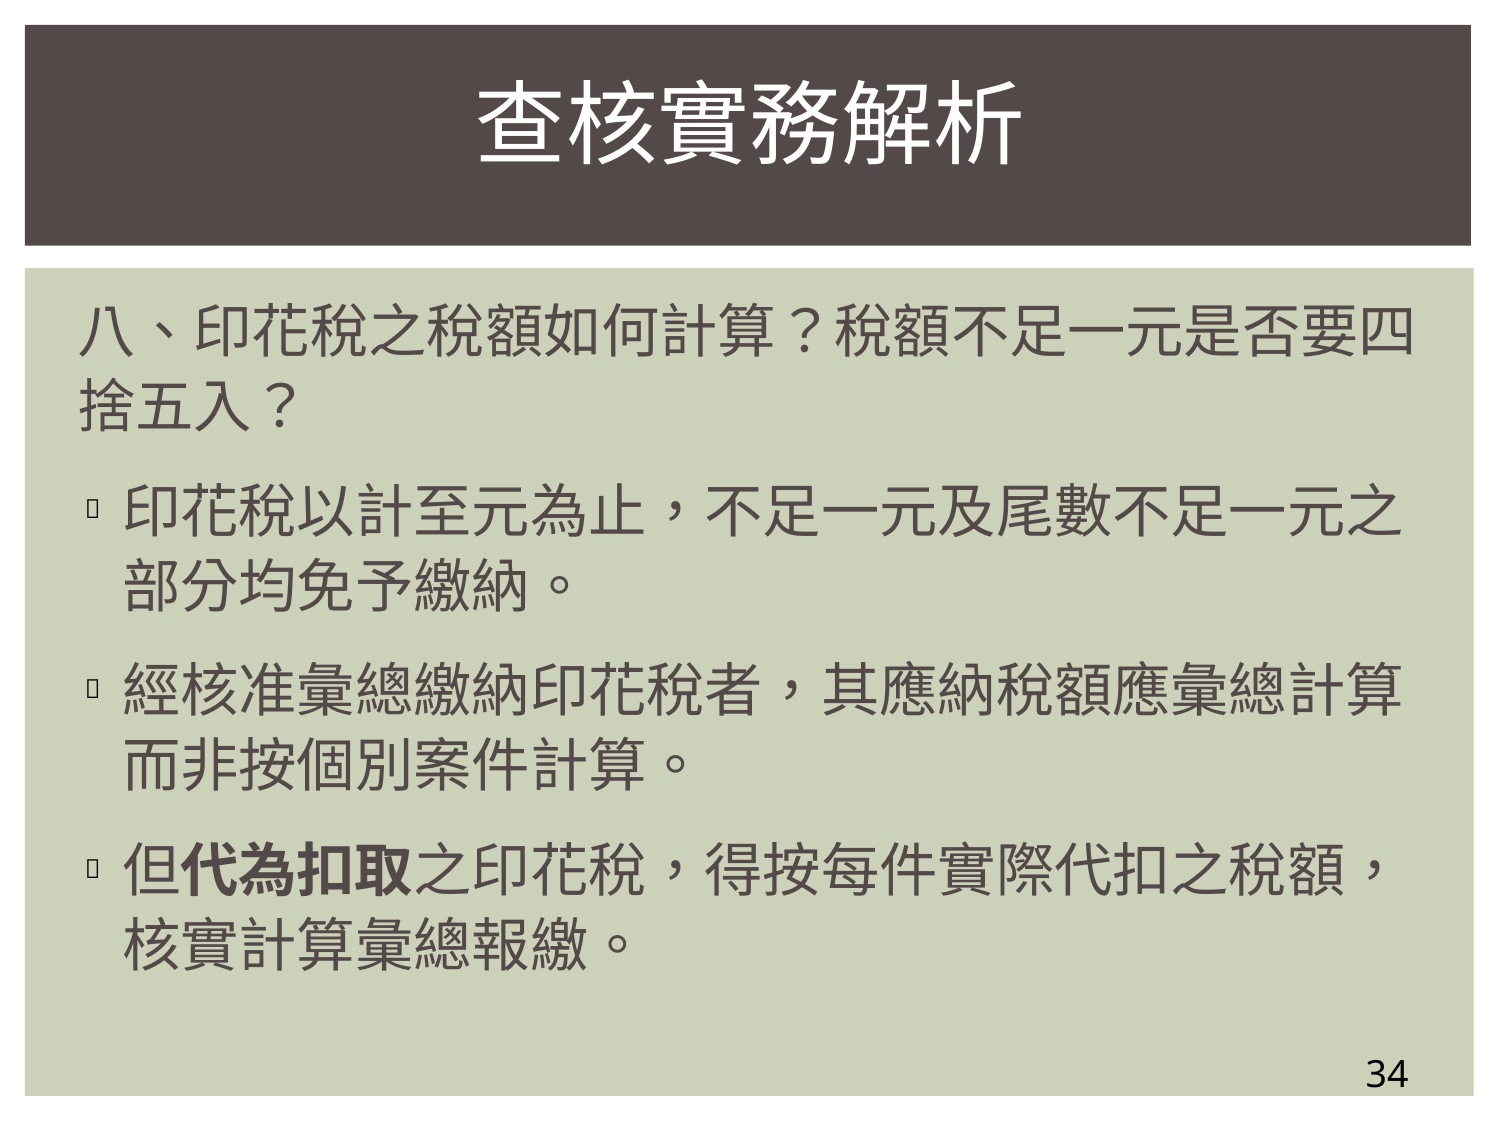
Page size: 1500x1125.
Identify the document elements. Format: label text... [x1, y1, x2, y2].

list 八、印花稅之稅額如何計算？稅額不足一元是否要四捨五入？ 印花稅以計至元為止，不足一元及尾數不足一元之部分均免予繳納。 經核准彙總繳納印花稅者，其應納稅額應彙總計算而非按個別案件計算。 但代為扣取之印花稅，得按每件實際代扣之稅額，核實計算彙總報繳。 [62, 281, 1442, 1005]
slide_number <編號> [1350, 1042, 1447, 1088]
title 查核實務解析 [62, 58, 1438, 232]
